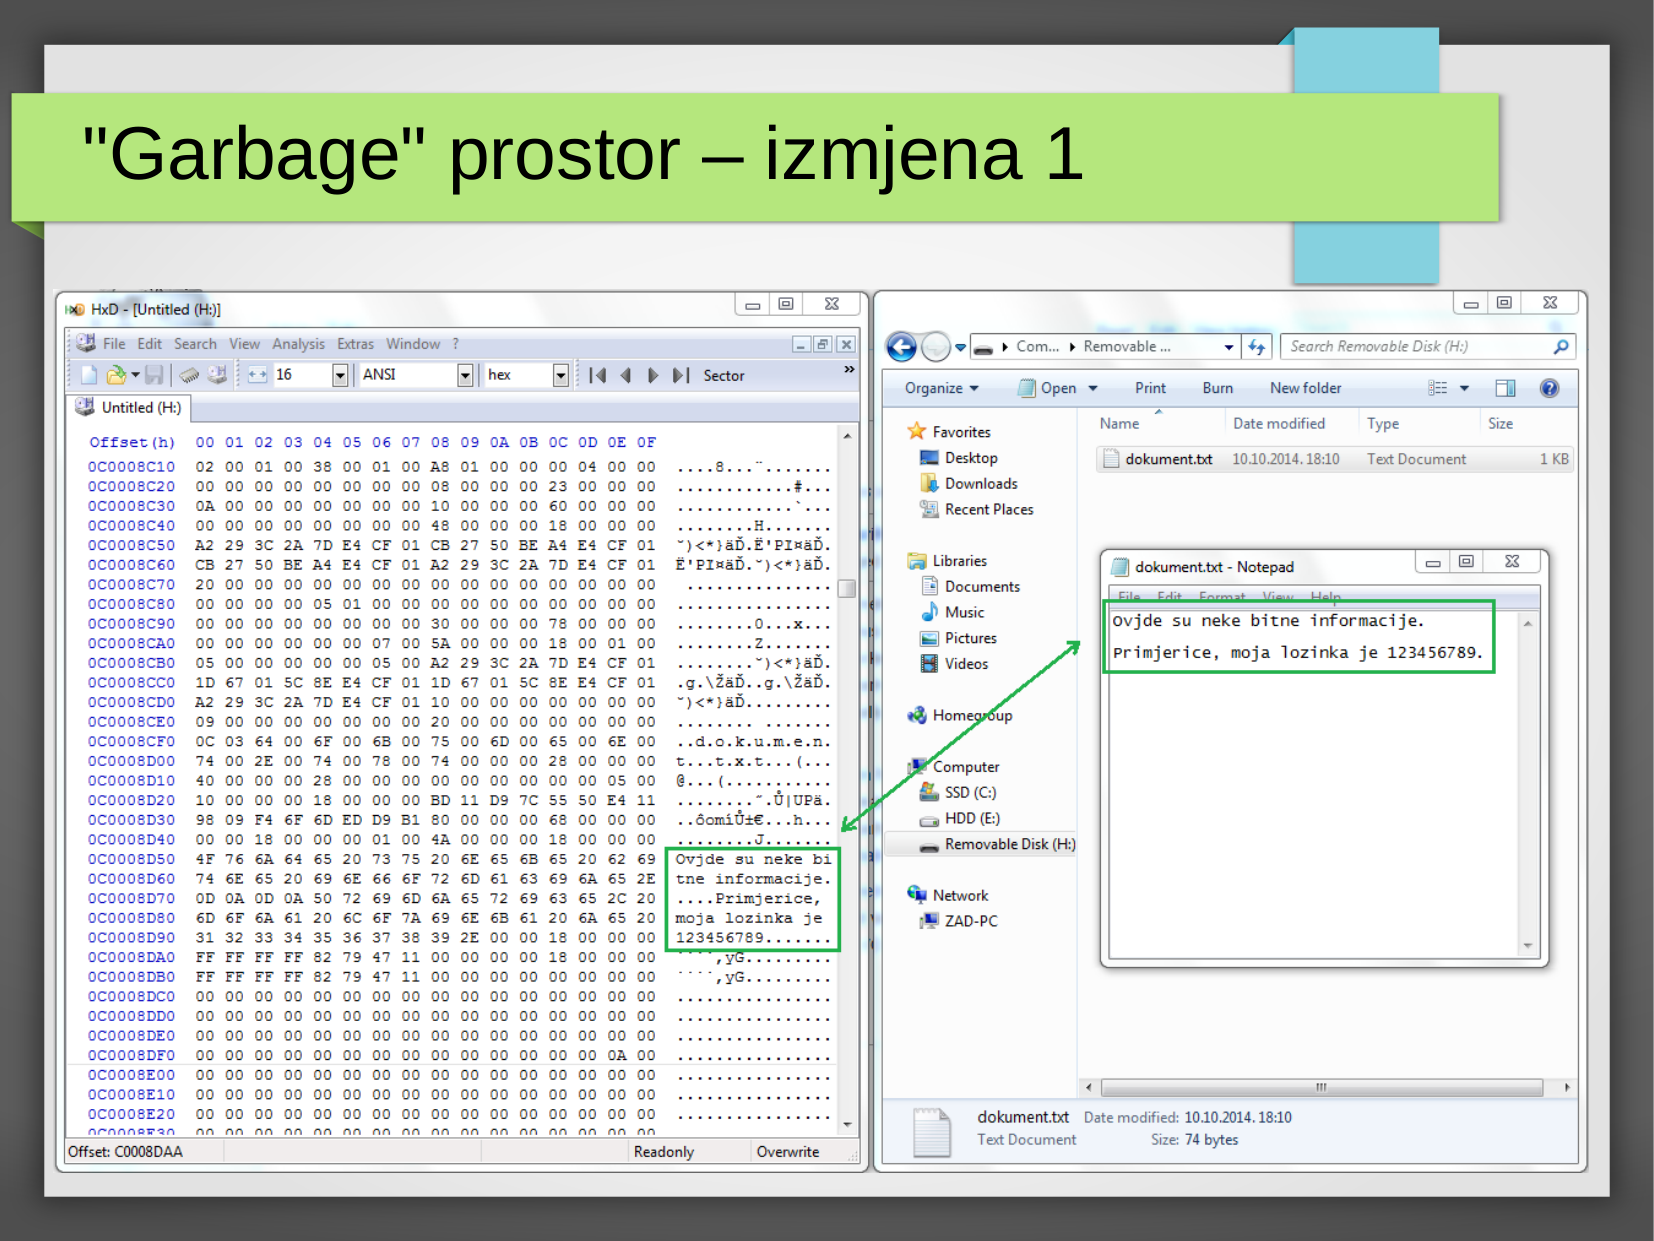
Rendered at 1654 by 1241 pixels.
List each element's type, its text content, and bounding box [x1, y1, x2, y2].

title "Garbage" prostor – izmjena 1 [82, 94, 1264, 213]
picture [0, 0, 1654, 1241]
